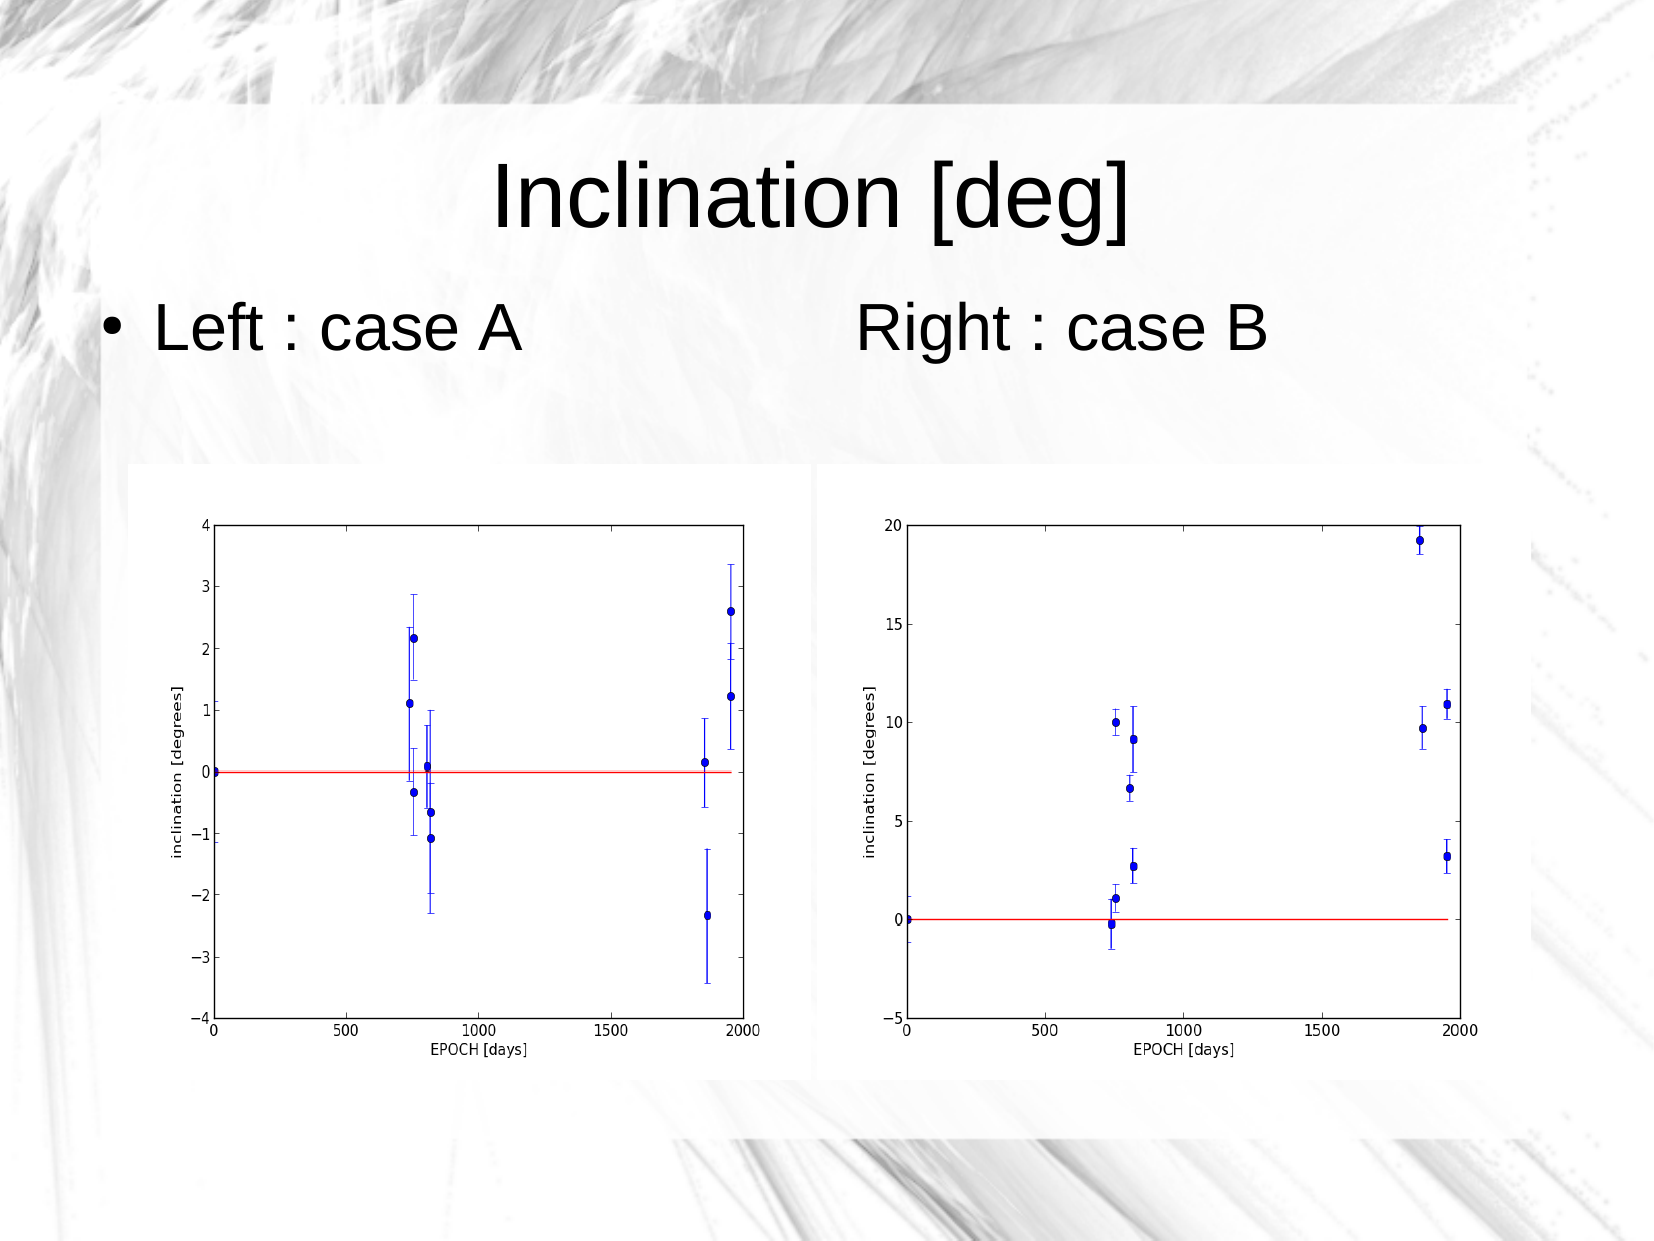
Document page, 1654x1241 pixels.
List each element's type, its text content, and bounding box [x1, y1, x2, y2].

list Left : case A Right : case B [82, 290, 1538, 995]
picture [0, 0, 1654, 1241]
title Inclination [deg] [118, 112, 1506, 281]
